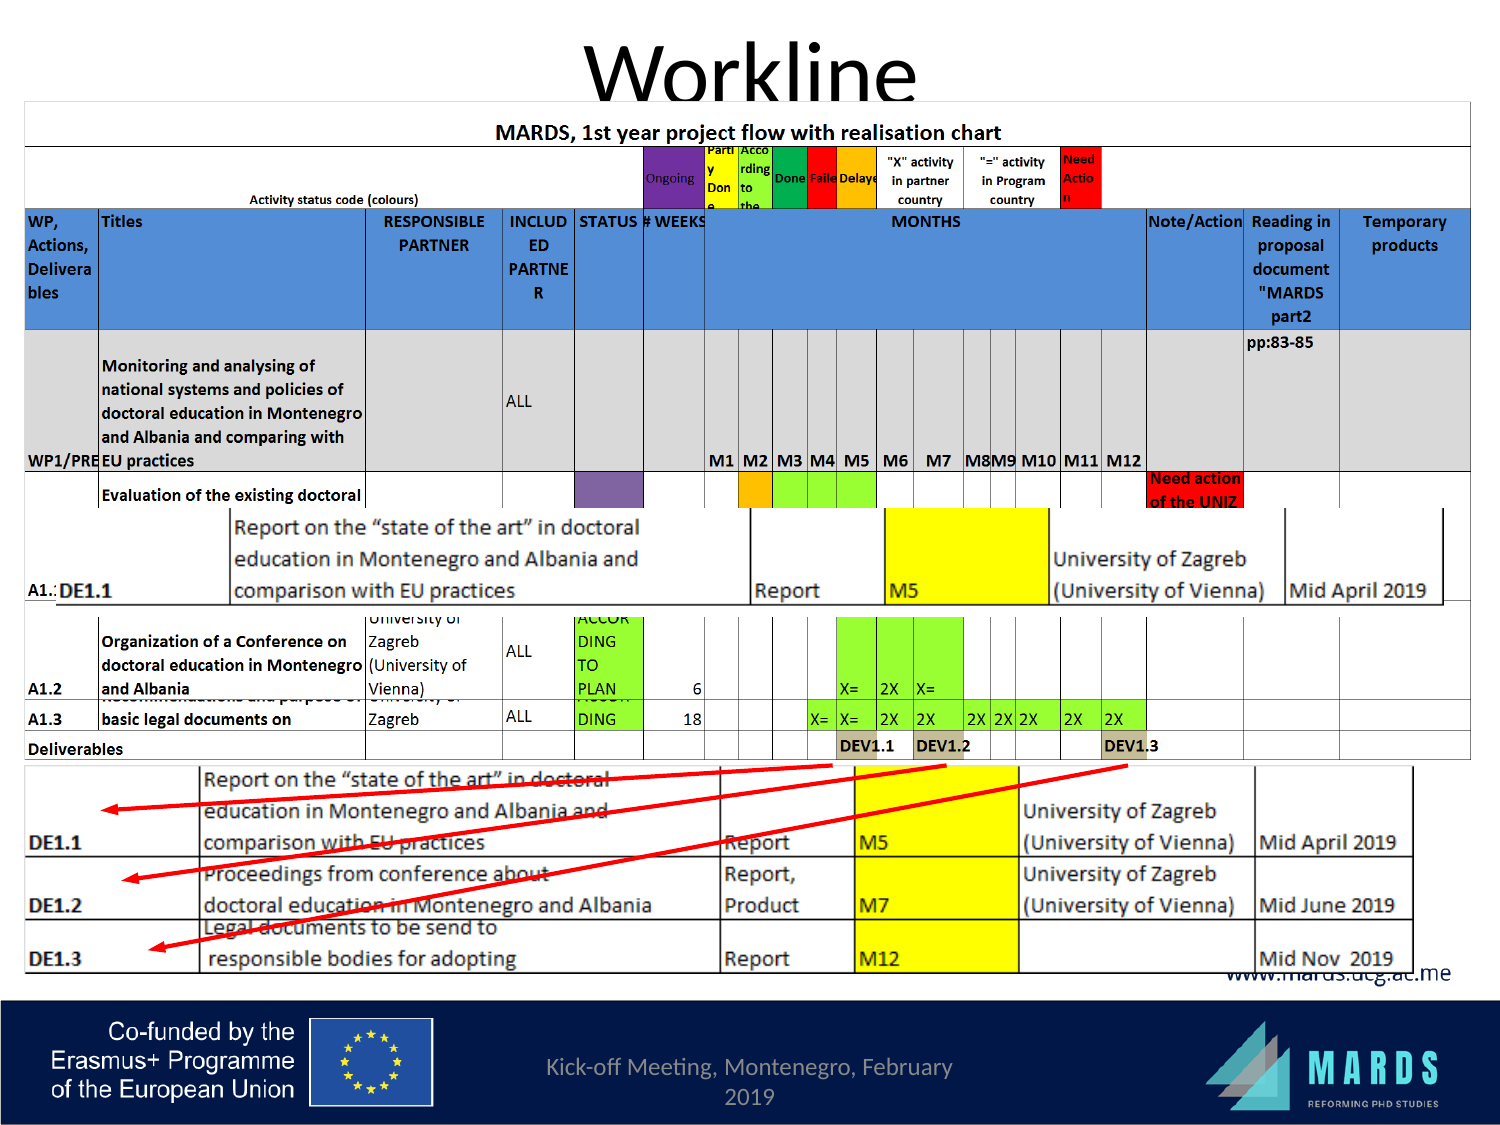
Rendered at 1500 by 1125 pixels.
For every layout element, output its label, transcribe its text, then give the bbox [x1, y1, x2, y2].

picture [24, 765, 1414, 974]
title Workline [76, 0, 1427, 101]
text_box Kick-off Meeting, Montenegro, February 2019 [512, 1042, 988, 1103]
picture [24, 101, 1471, 760]
